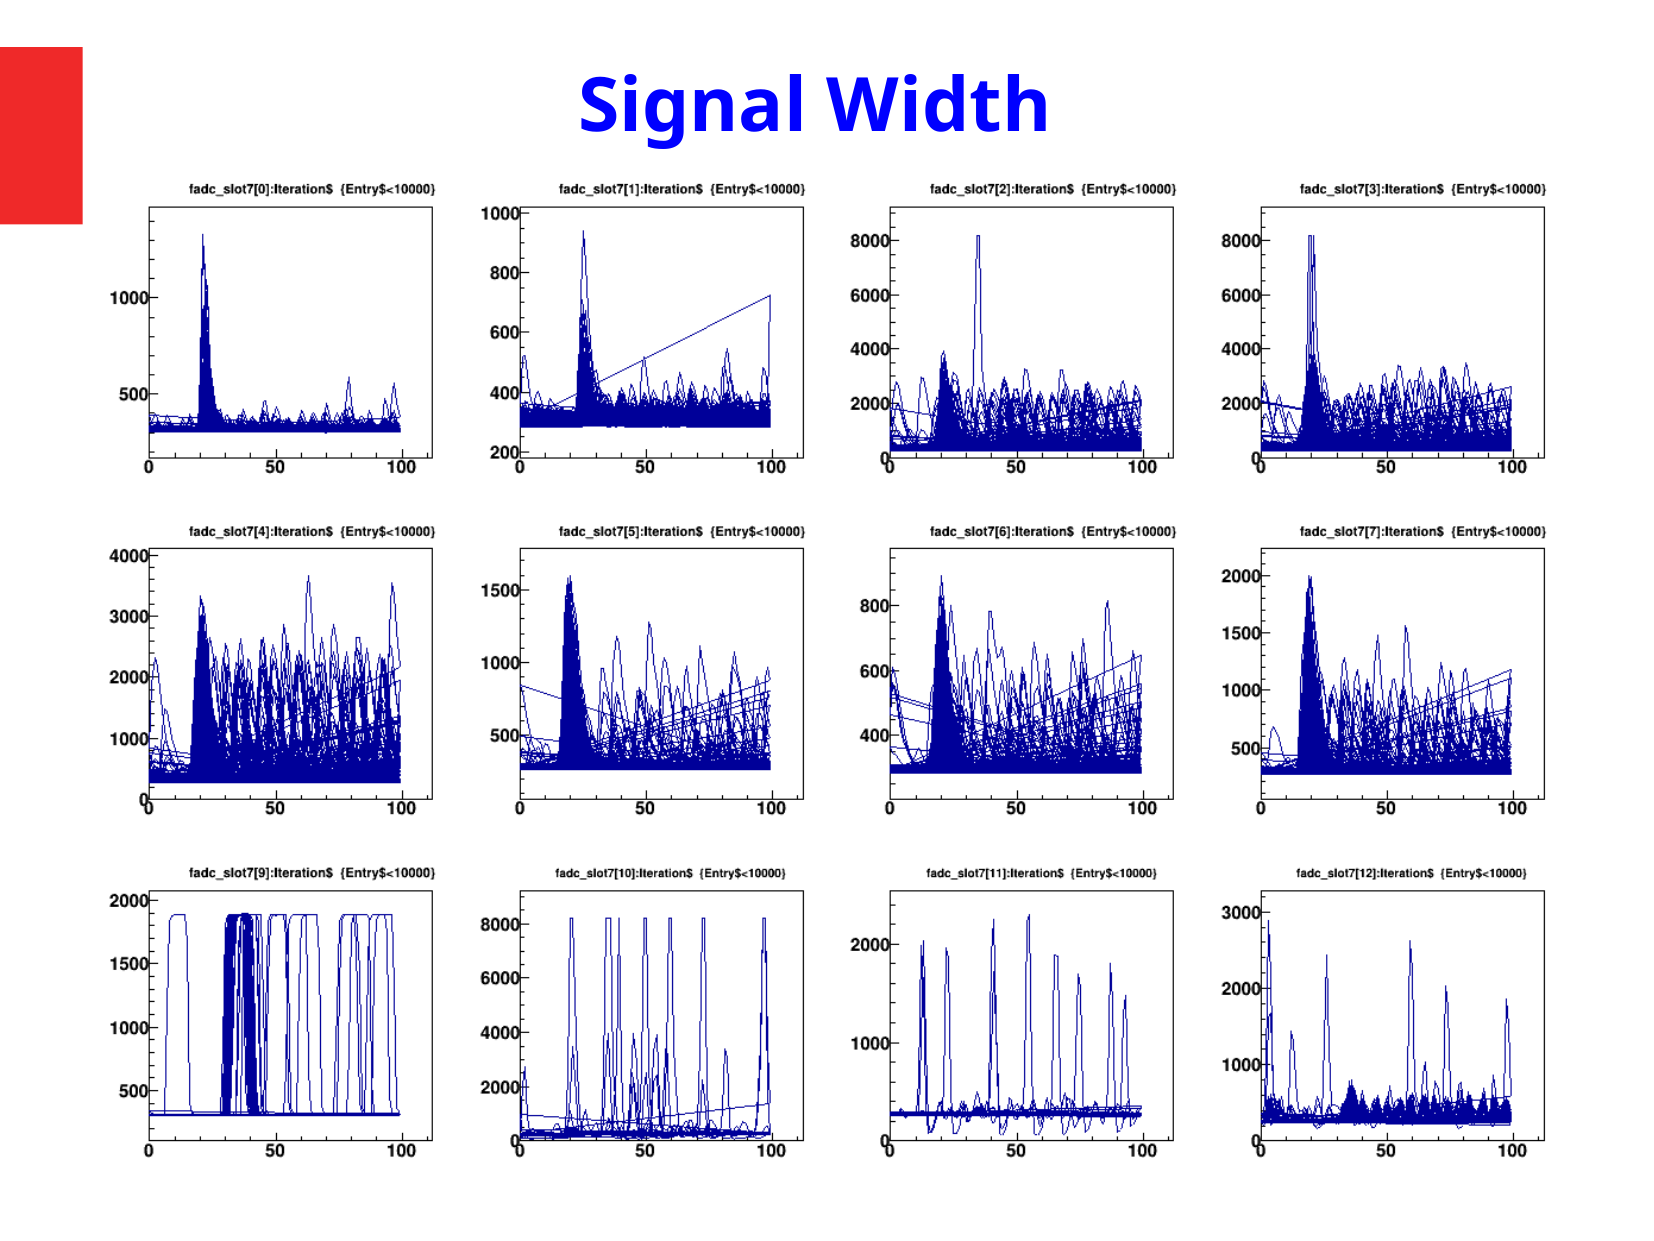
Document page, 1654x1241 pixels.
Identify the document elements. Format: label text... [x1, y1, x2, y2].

picture [94, 165, 1576, 1190]
title Signal Width [88, 51, 1542, 154]
